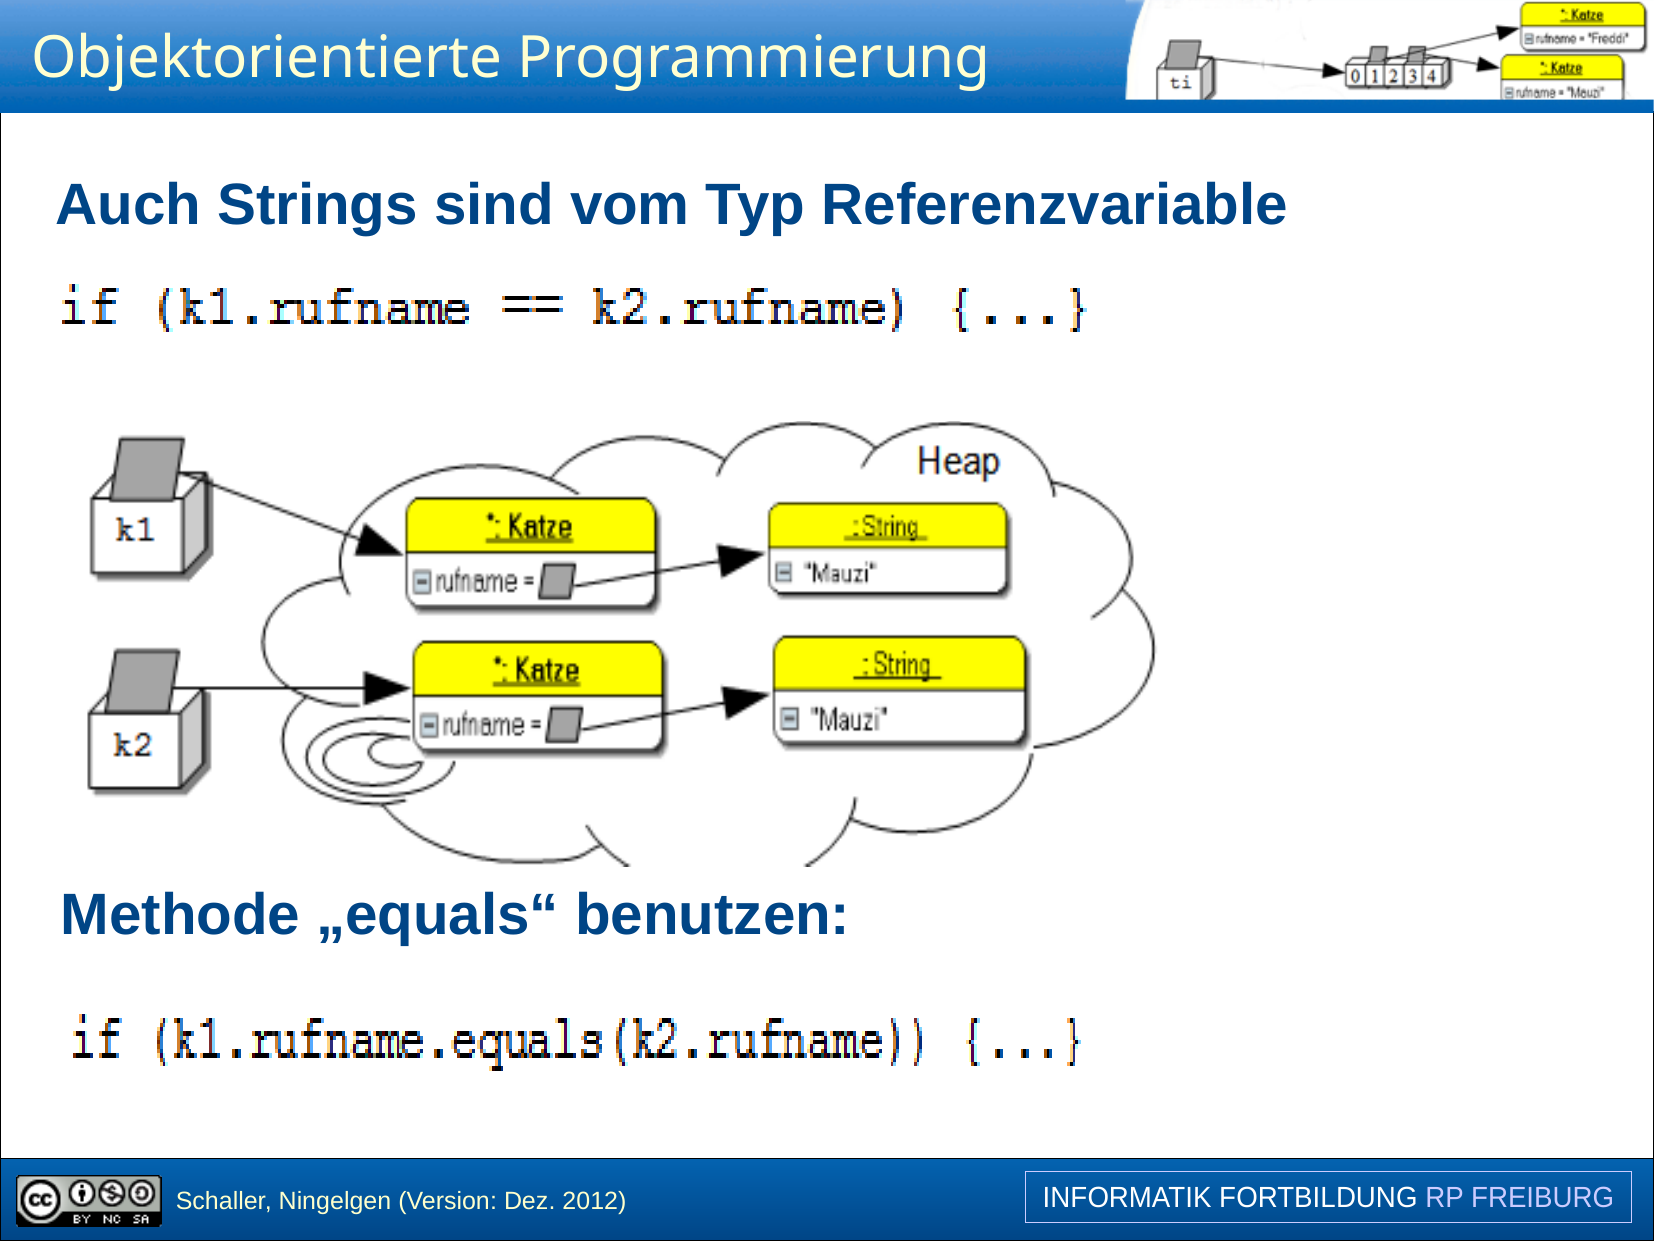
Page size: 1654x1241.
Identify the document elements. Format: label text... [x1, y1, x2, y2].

picture [49, 264, 1131, 348]
picture [0, 0, 1654, 113]
picture [60, 421, 1167, 867]
picture [59, 988, 1102, 1080]
text_box Methode „equals“ benutzen: [45, 874, 866, 956]
picture [16, 1175, 162, 1227]
title Objektorientierte Programmierung [31, 16, 1151, 94]
text_box Auch Strings sind vom Typ Referenzvariable [40, 164, 1304, 246]
